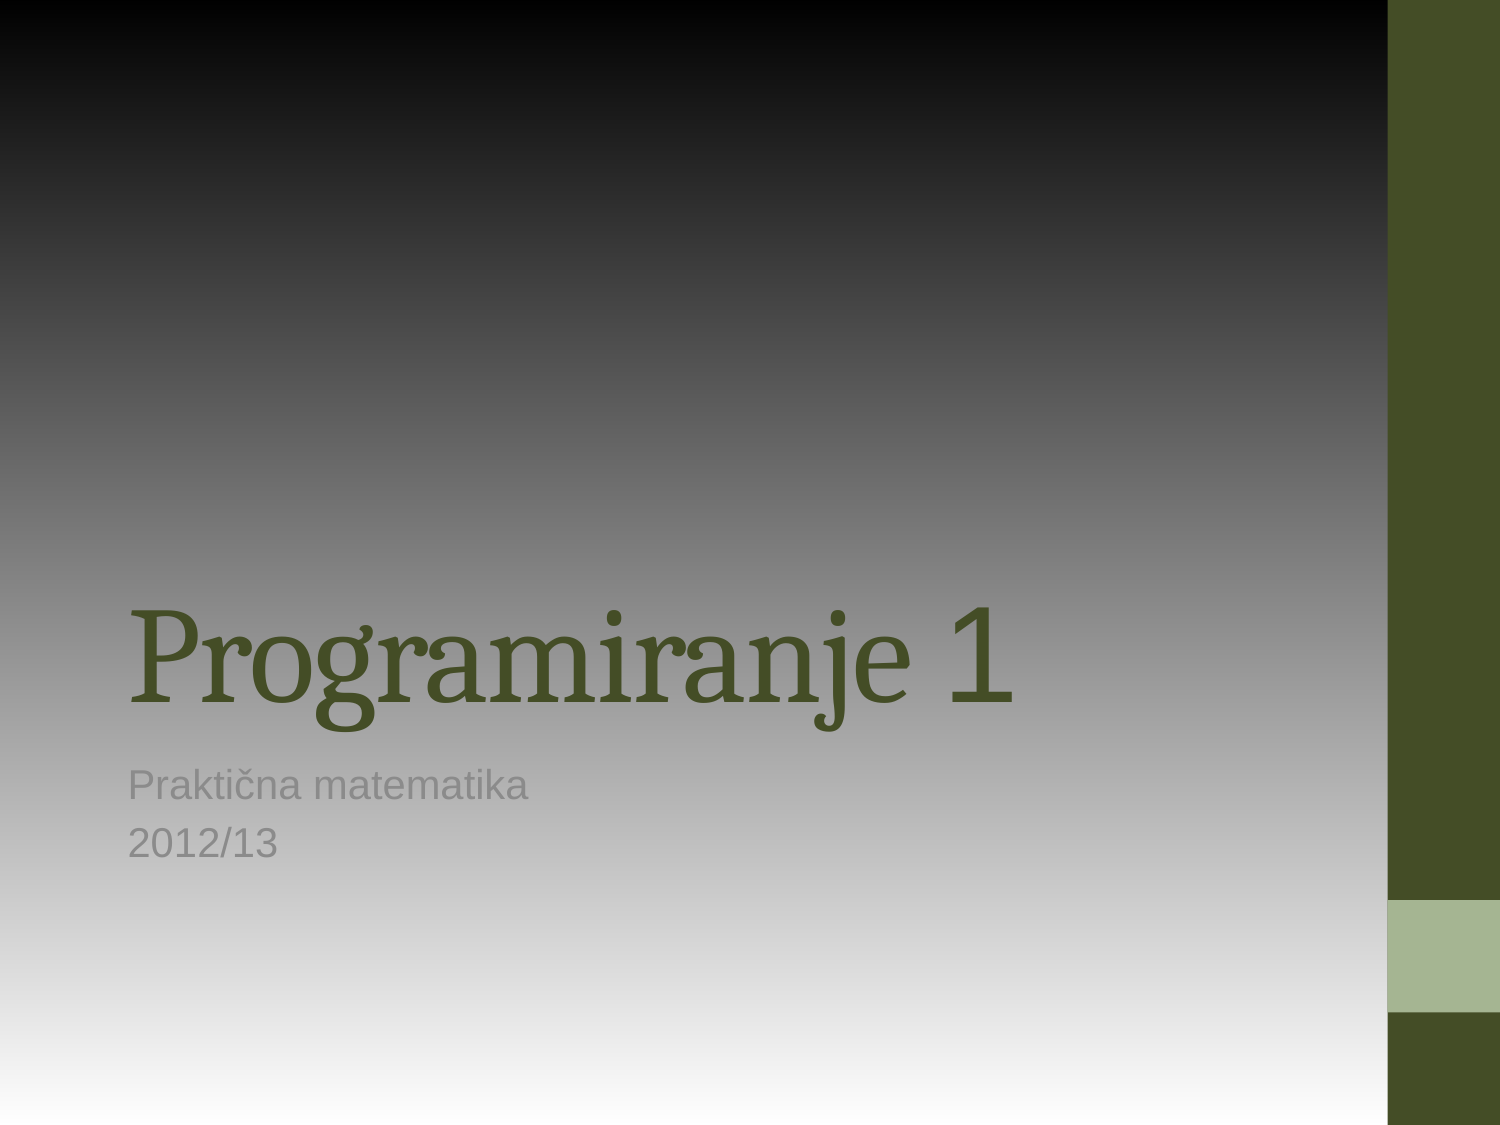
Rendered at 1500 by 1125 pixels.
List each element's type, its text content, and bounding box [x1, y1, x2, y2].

title Programiranje 1 [112, 312, 1350, 738]
subtitle Praktična matematika 2012/13 [112, 750, 1173, 925]
